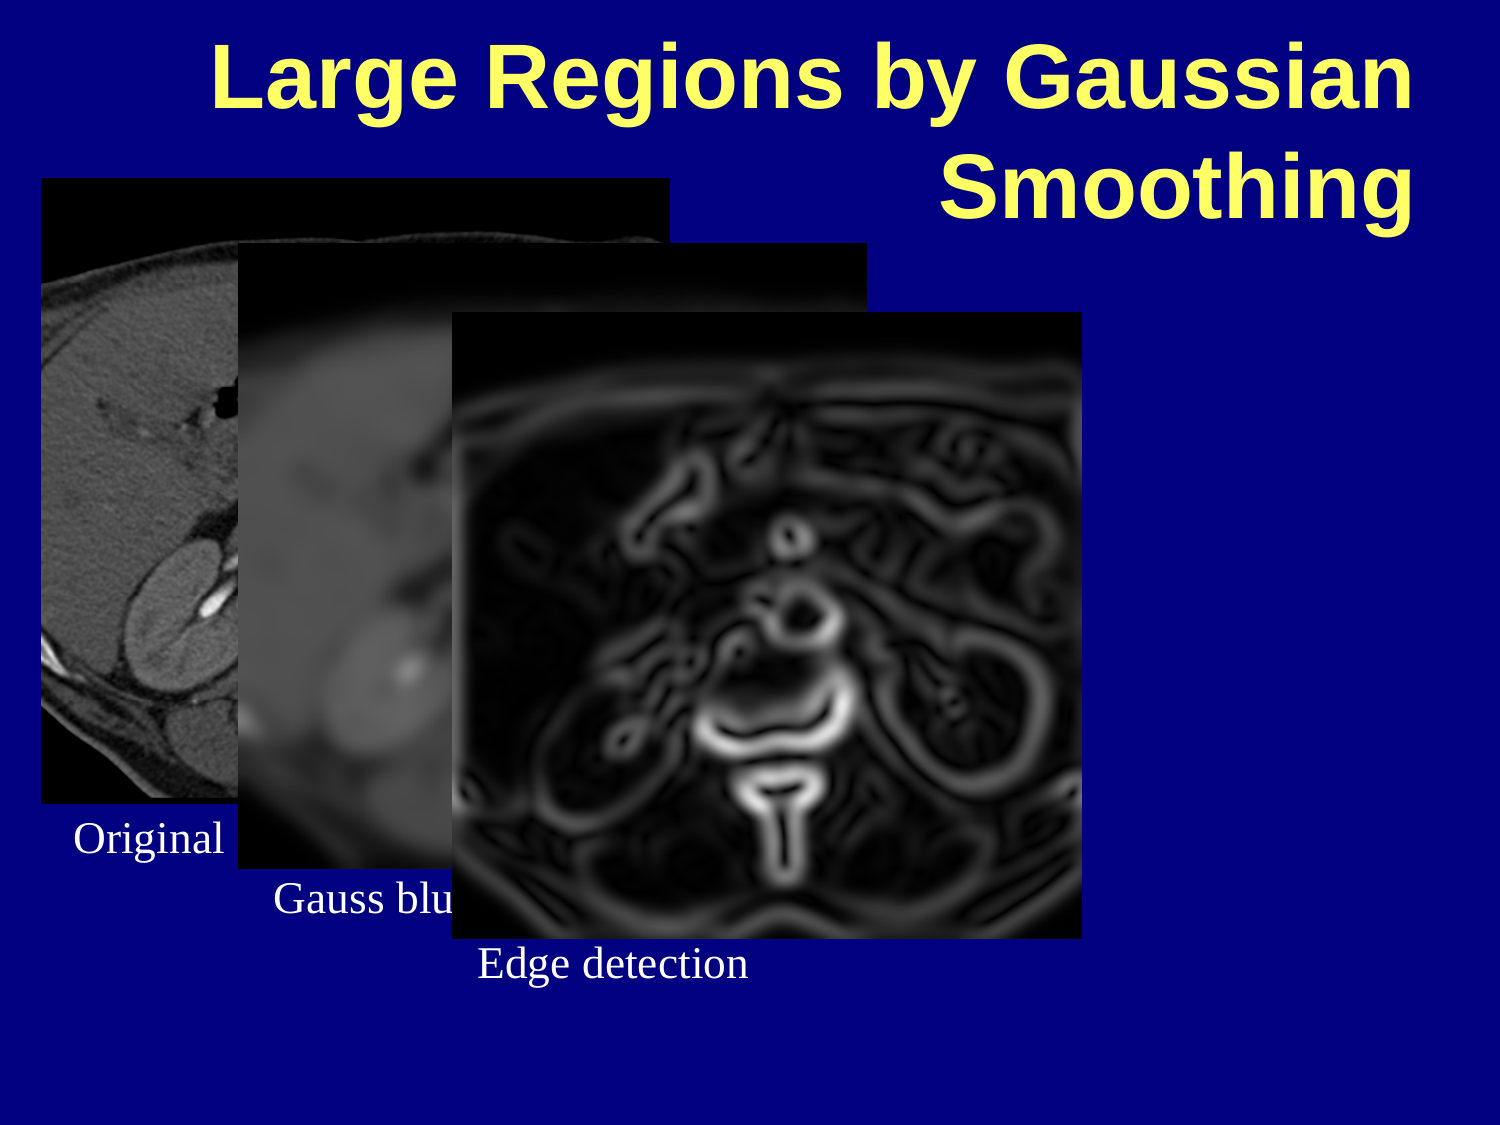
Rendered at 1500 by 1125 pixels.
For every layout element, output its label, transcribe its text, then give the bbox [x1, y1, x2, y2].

text_box Original [73, 808, 264, 860]
title Large Regions by Gaussian Smoothing [106, 21, 1418, 235]
text_box Gauss bluring, σ=8.0 [273, 869, 452, 920]
text_box Edge detection [477, 933, 897, 984]
picture [41, 178, 1082, 939]
